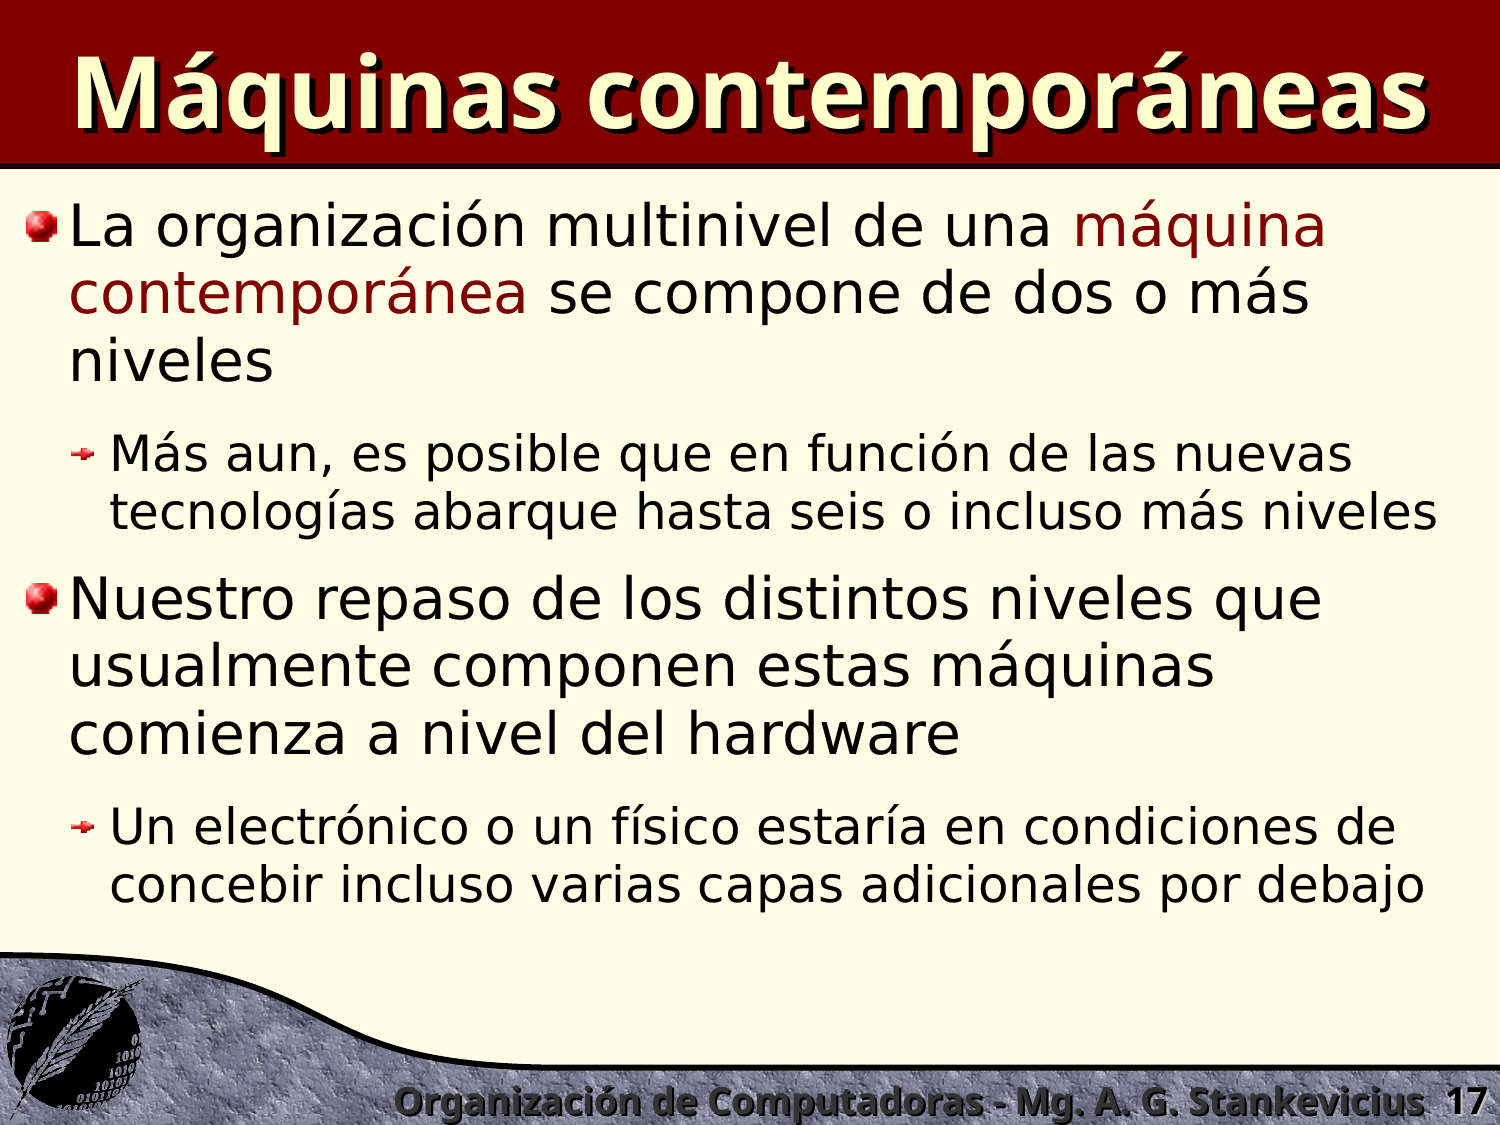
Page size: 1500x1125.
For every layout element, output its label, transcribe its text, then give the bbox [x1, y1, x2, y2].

title Máquinas contemporáneas [15, 5, 1485, 160]
picture [448, 1100, 455, 1110]
list La organización multinivel de una máquina contemporánea se compone de dos o más niveles Más aun, es posible que en función de las nuevas tecnologías abarque hasta seis o incluso más niveles Nuestro repaso de los distintos niveles que usualmente componen estas máquinas comienza a nivel del hardware Un electrónico o un físico estaría en condiciones de concebir incluso varias capas adicionales por debajo [11, 192, 1486, 935]
picture [802, 1100, 806, 1110]
picture [0, 959, 1500, 1125]
picture [1058, 1100, 1065, 1110]
